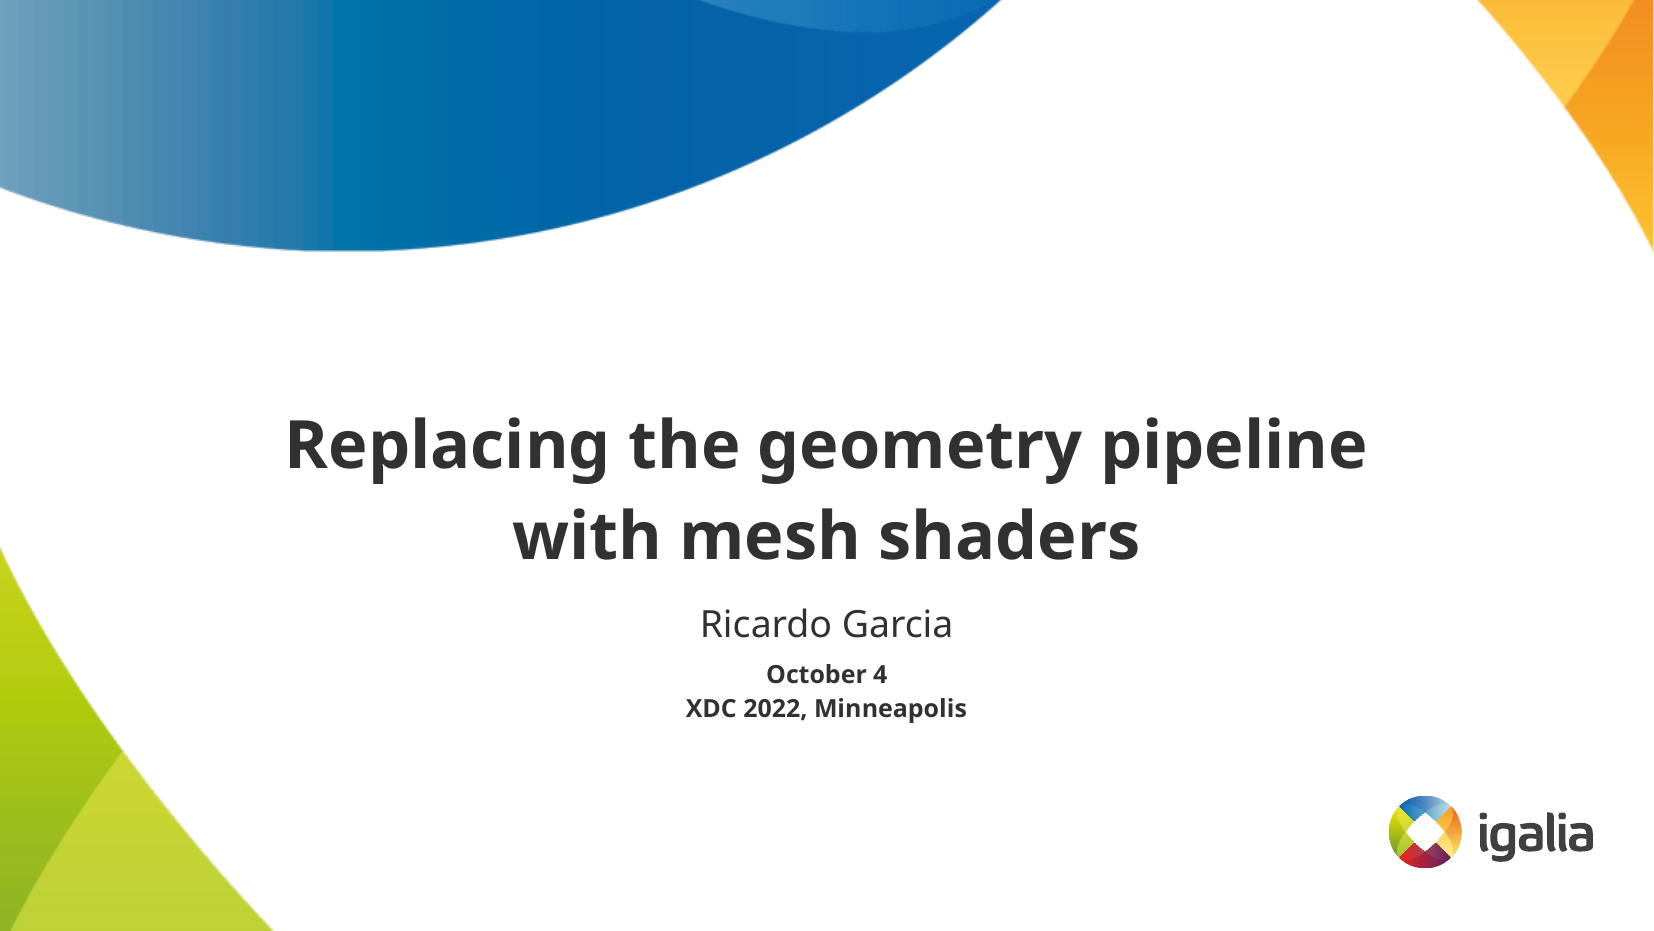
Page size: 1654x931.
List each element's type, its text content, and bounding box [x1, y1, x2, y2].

picture [0, 0, 1003, 931]
text_box October 4 XDC 2022, Minneapolis [371, 649, 1282, 724]
picture [1387, 794, 1595, 870]
picture [1475, 0, 1654, 256]
text_box Replacing the geometry pipeline with mesh shaders [236, 389, 1418, 562]
text_box Ricardo Garcia [548, 590, 1105, 649]
